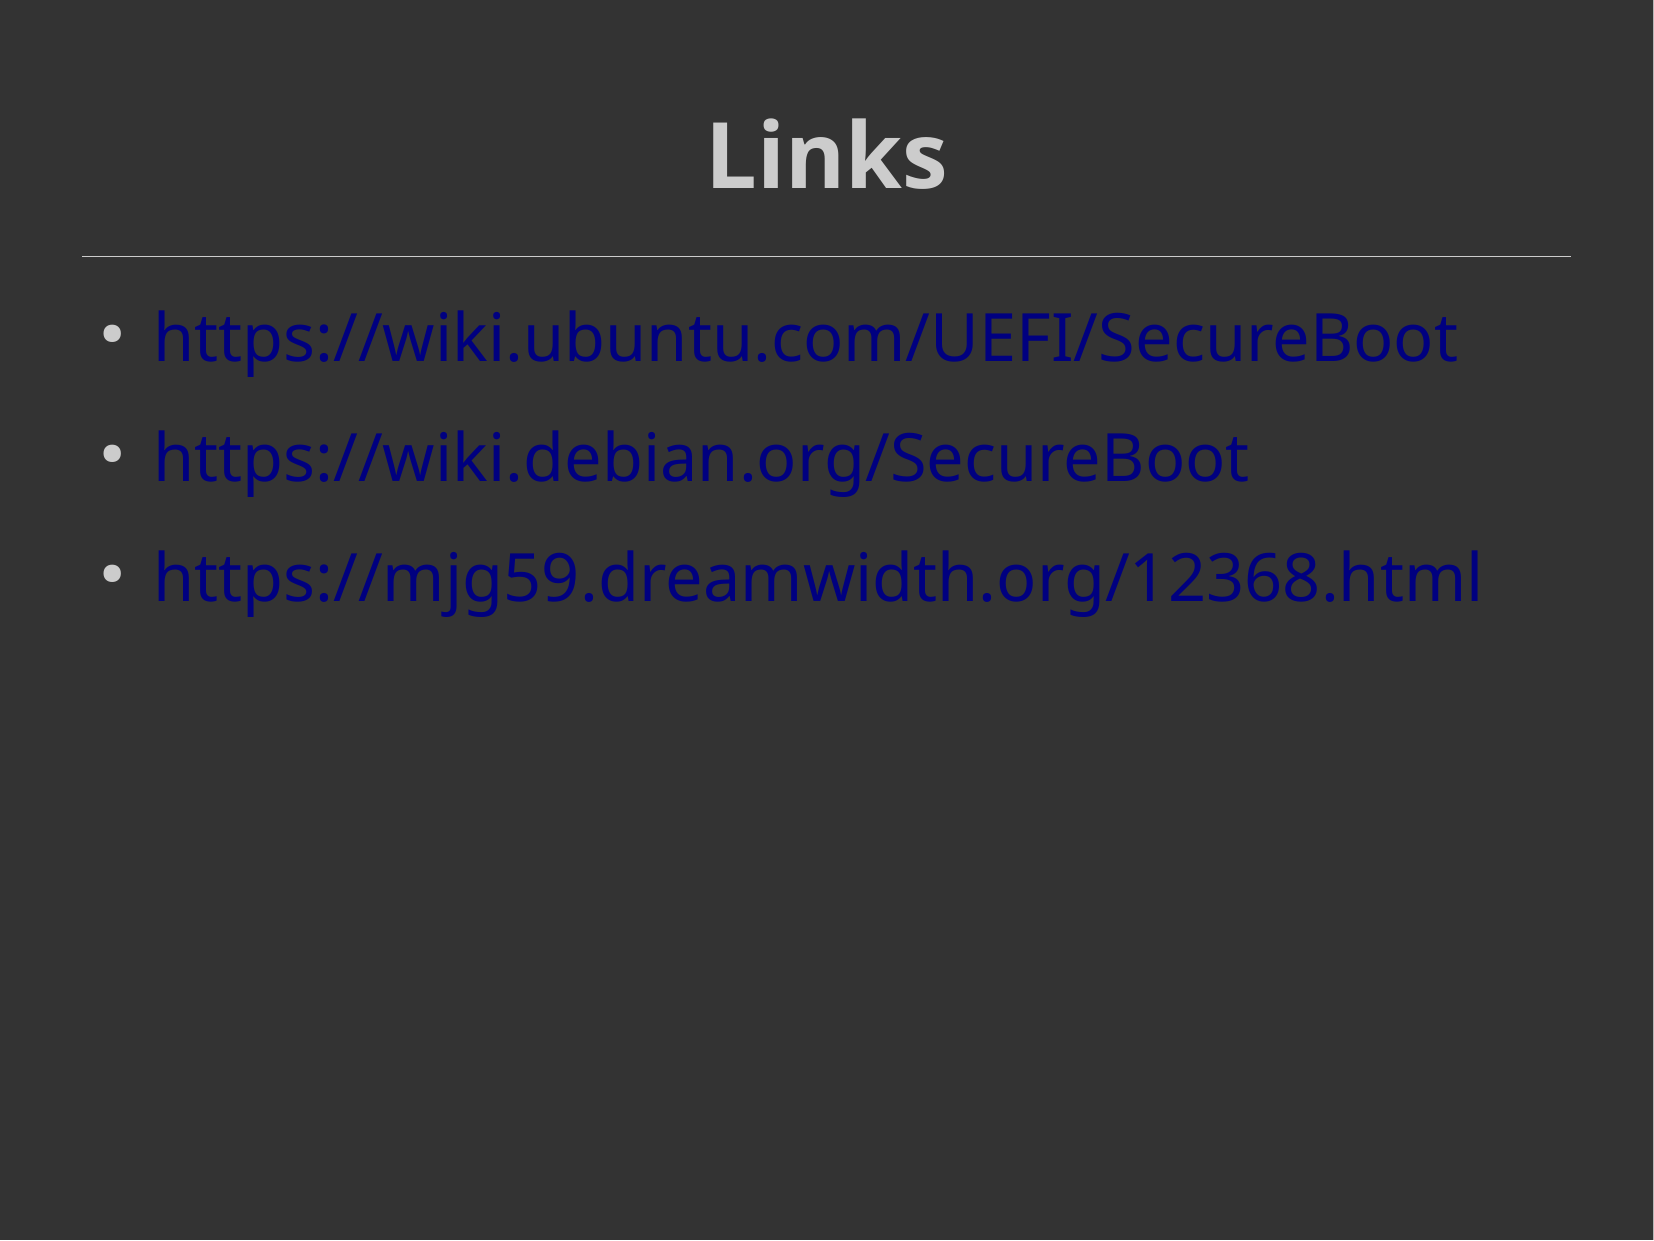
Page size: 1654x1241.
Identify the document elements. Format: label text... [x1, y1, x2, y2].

title Links [82, 49, 1571, 257]
list https://wiki.ubuntu.com/UEFI/SecureBoot https://wiki.debian.org/SecureBoot https://mjg59.dreamwidth.org/12368.html [82, 290, 1571, 1010]
